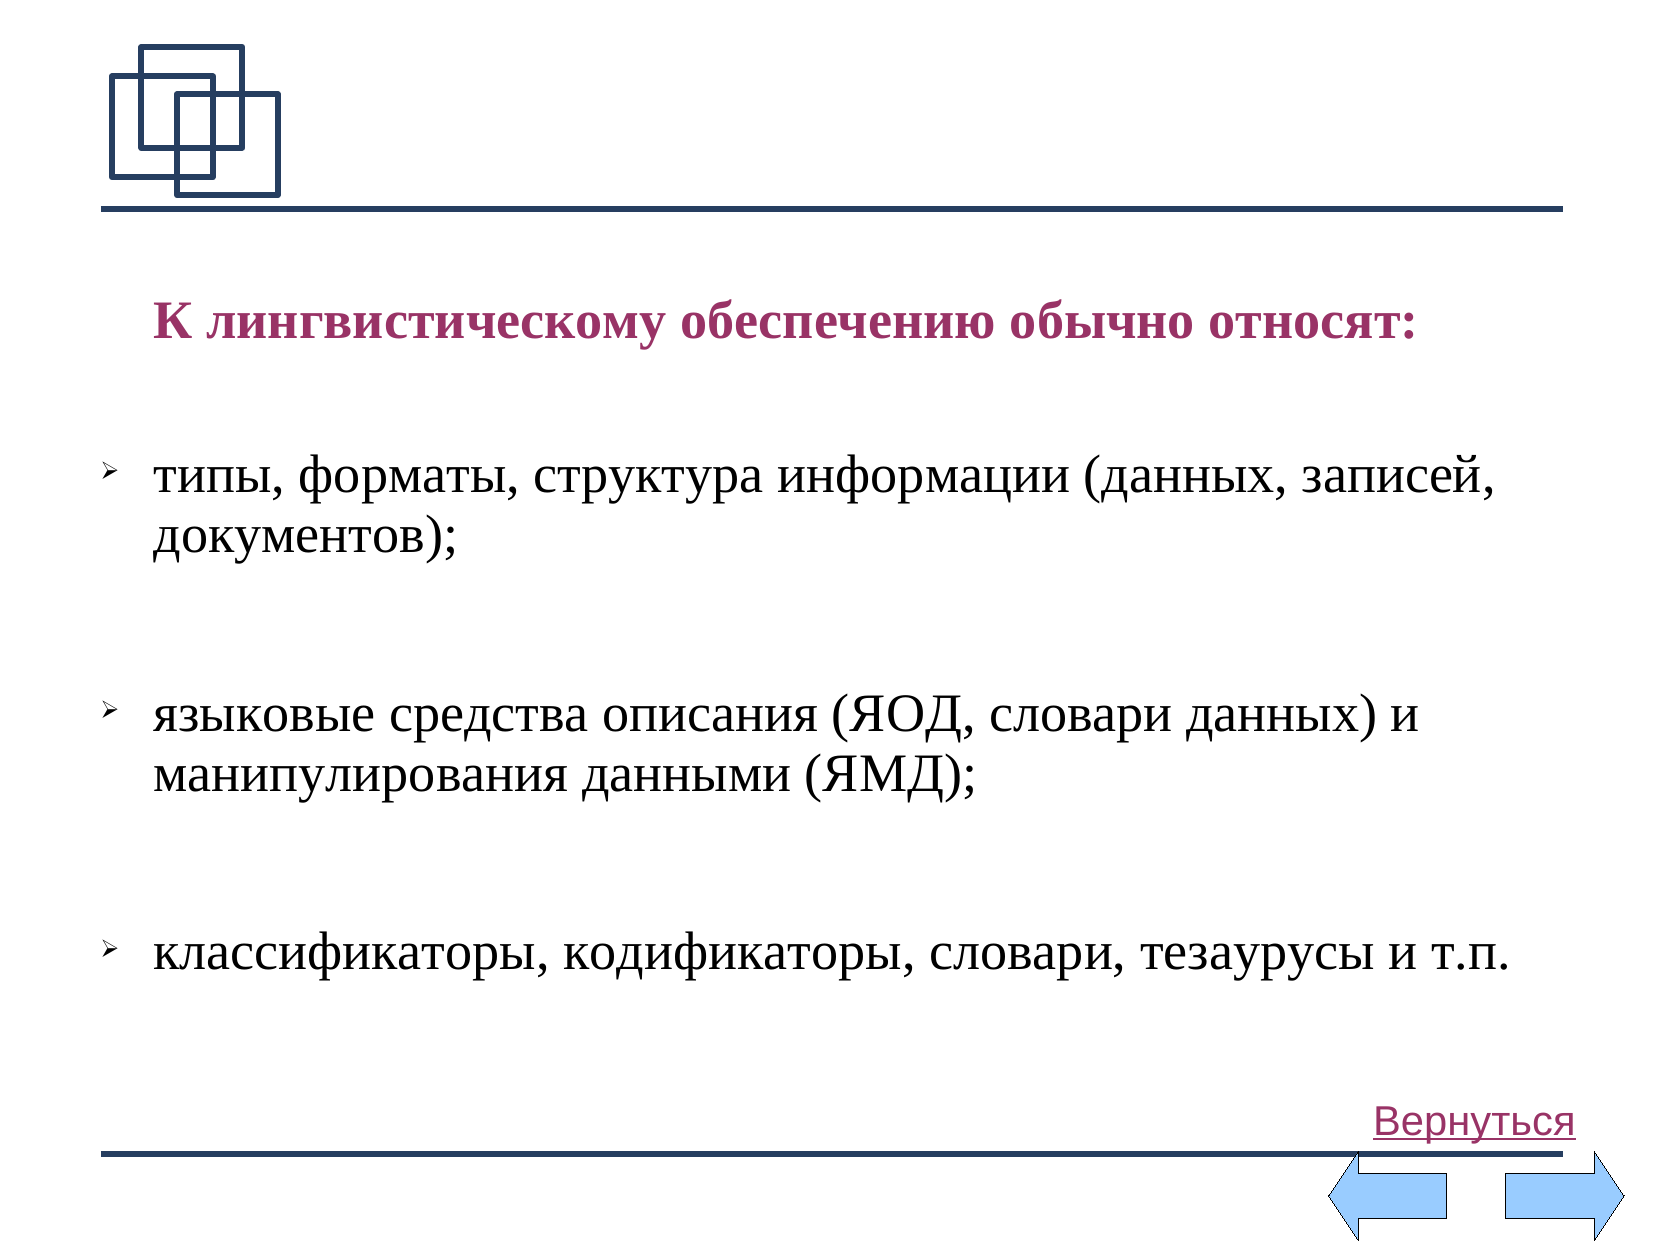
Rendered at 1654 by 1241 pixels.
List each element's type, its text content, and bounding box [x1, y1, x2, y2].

text_box [1328, 1151, 1447, 1241]
list К лингвистическому обеспечению обычно относят: типы, форматы, структура информации (данных, записей, документов); языковые средства описания (ЯОД, словари данных) и манипулирования данными (ЯМД); классификаторы, кодификаторы, словари, тезаурусы и т.п. [82, 290, 1571, 1109]
text_box Вернуться [1358, 1090, 1595, 1152]
text_box [1505, 1152, 1625, 1241]
